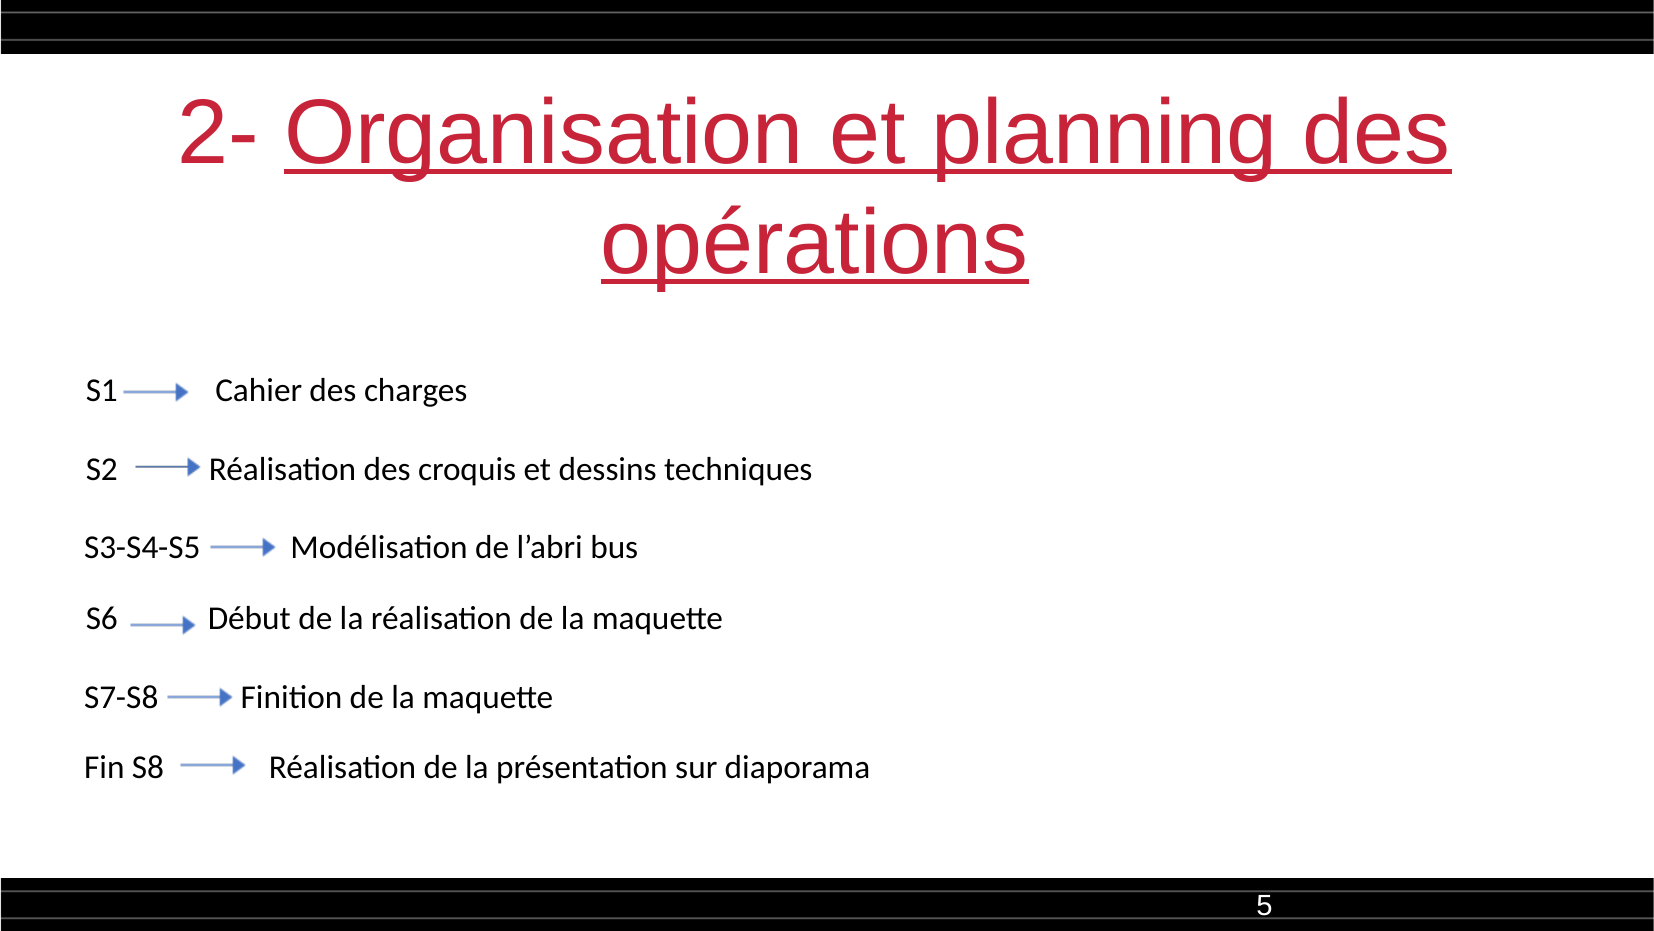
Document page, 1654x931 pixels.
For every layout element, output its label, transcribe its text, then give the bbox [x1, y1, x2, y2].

picture [0, 0, 1654, 54]
text_box S6 Début de la réalisation de la maquette [70, 589, 1245, 645]
picture [0, 878, 1654, 931]
text_box S2 Réalisation des croquis et dessins techniques [70, 439, 1395, 495]
text_box S3-S4-S5 Modélisation de l’abri bus [69, 517, 1137, 573]
picture [130, 605, 209, 645]
text_box Fin S8 Réalisation de la présentation sur diaporama [69, 737, 1294, 793]
picture [210, 527, 289, 567]
text_box S1 Cahier des charges [70, 360, 1622, 416]
picture [135, 447, 214, 487]
picture [167, 677, 246, 717]
title 2- Organisation et planning des opérations [70, 72, 1559, 293]
picture [123, 372, 202, 412]
picture [180, 745, 259, 786]
text_box S7-S8 Finition de la maquette [69, 667, 1062, 723]
